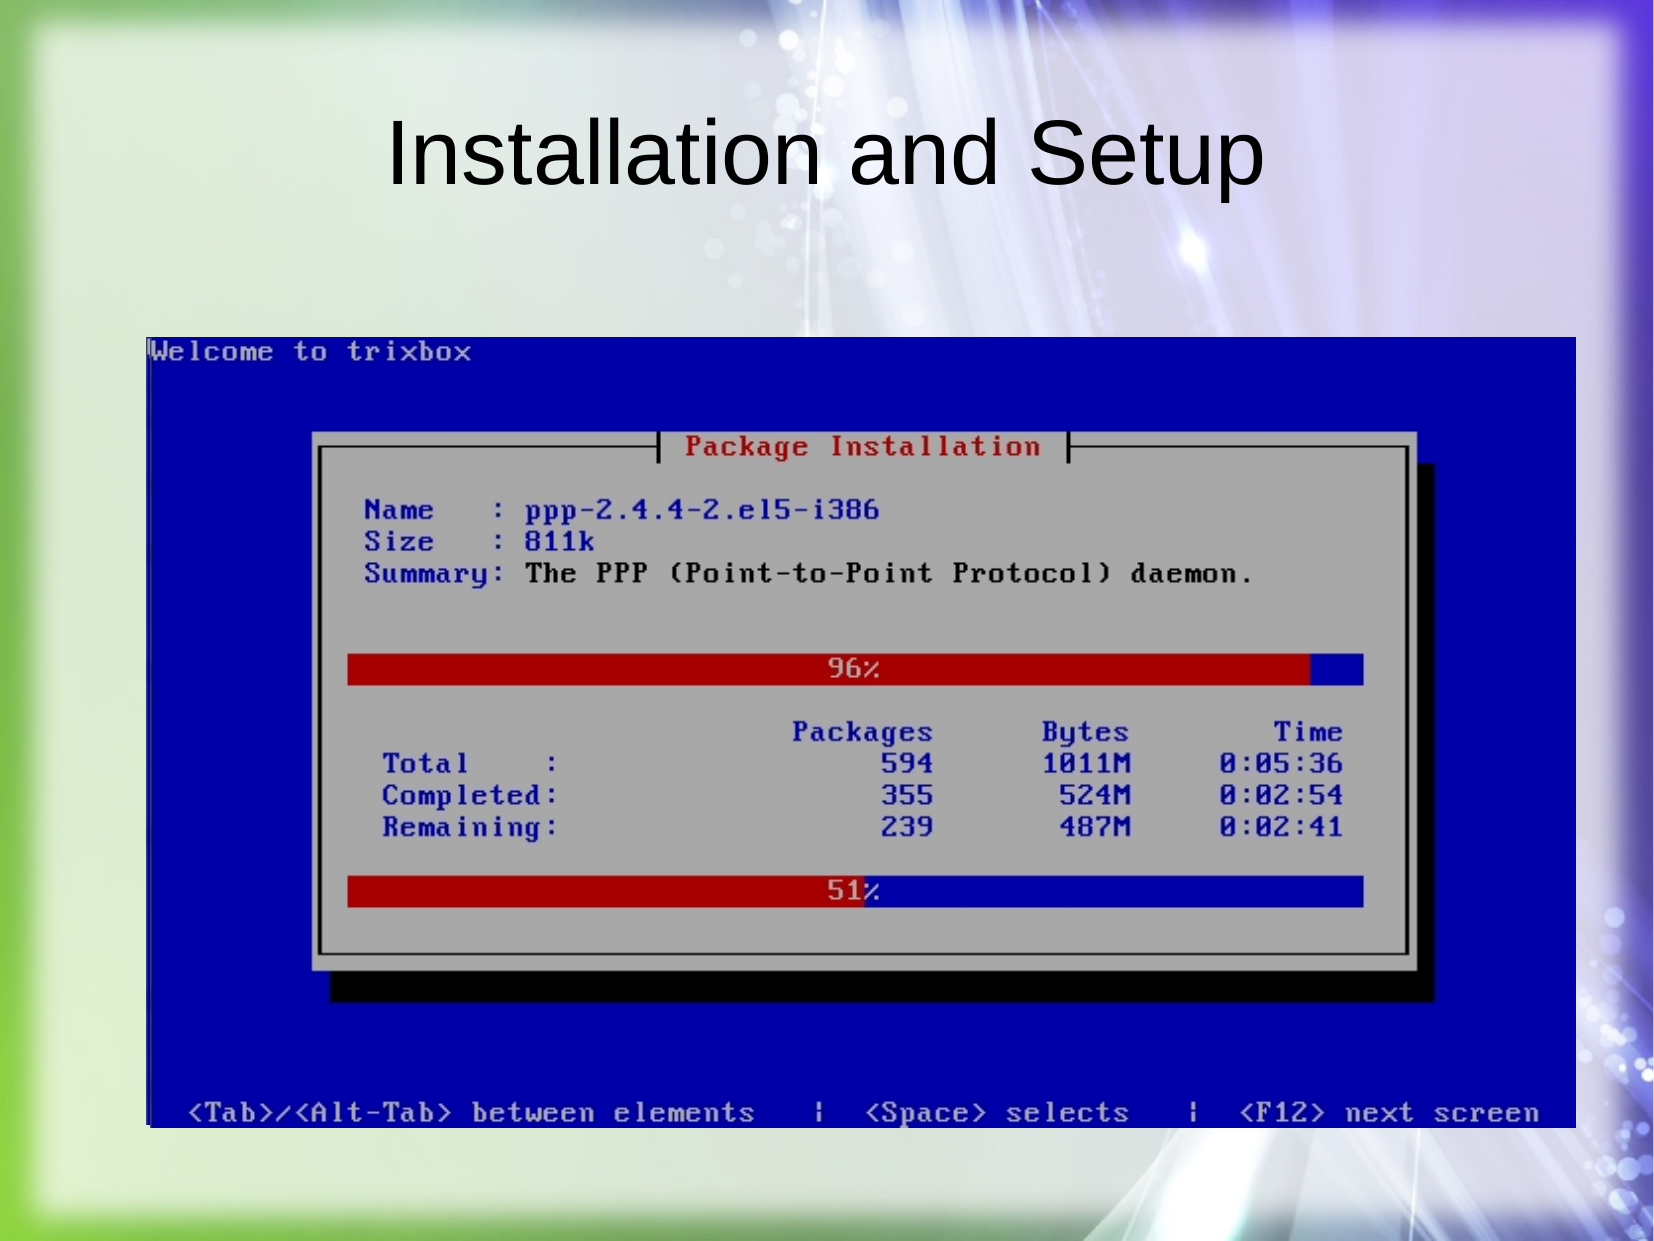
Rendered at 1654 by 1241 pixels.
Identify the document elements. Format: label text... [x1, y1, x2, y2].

picture [0, 0, 1654, 1241]
title Installation and Setup [82, 49, 1571, 257]
